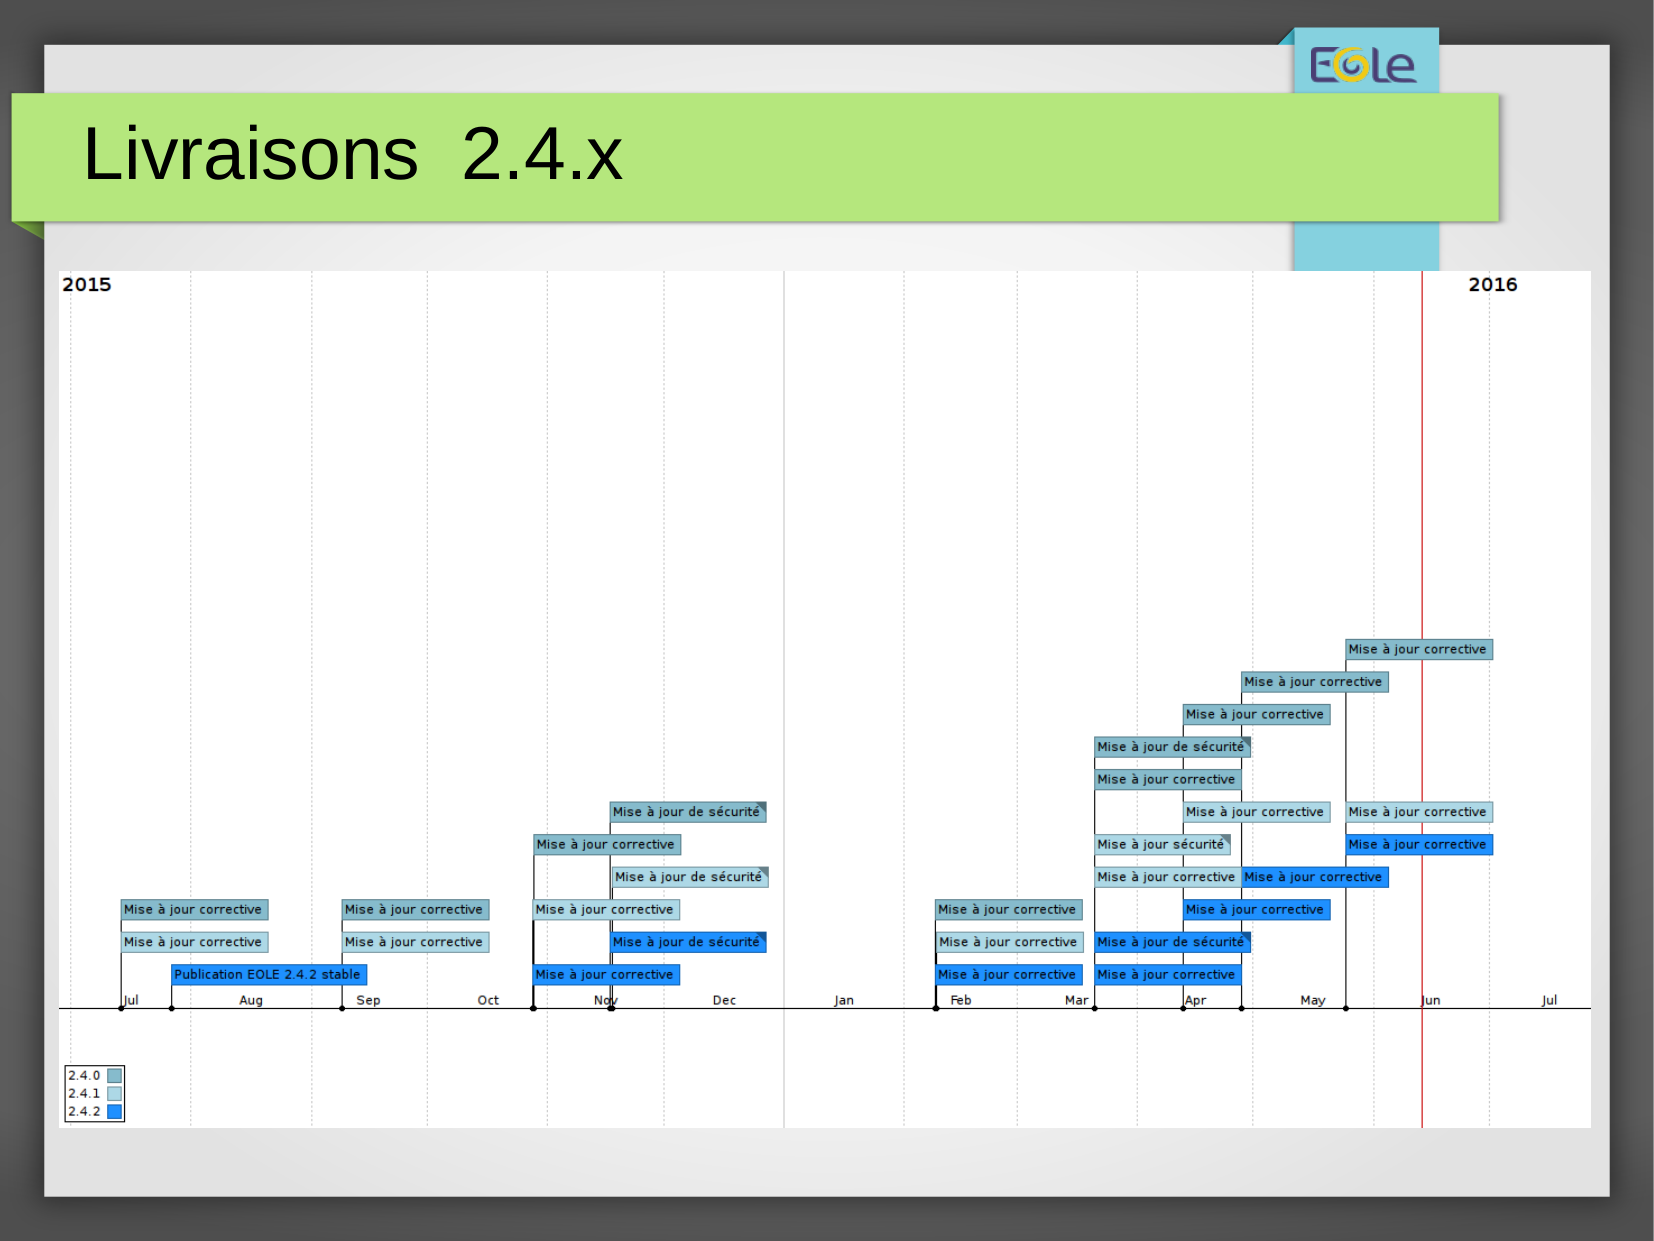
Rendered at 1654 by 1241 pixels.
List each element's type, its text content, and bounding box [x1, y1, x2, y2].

title Livraisons 2.4.x [82, 94, 1264, 213]
picture [0, 0, 1654, 1241]
text_box [1311, 47, 1418, 83]
